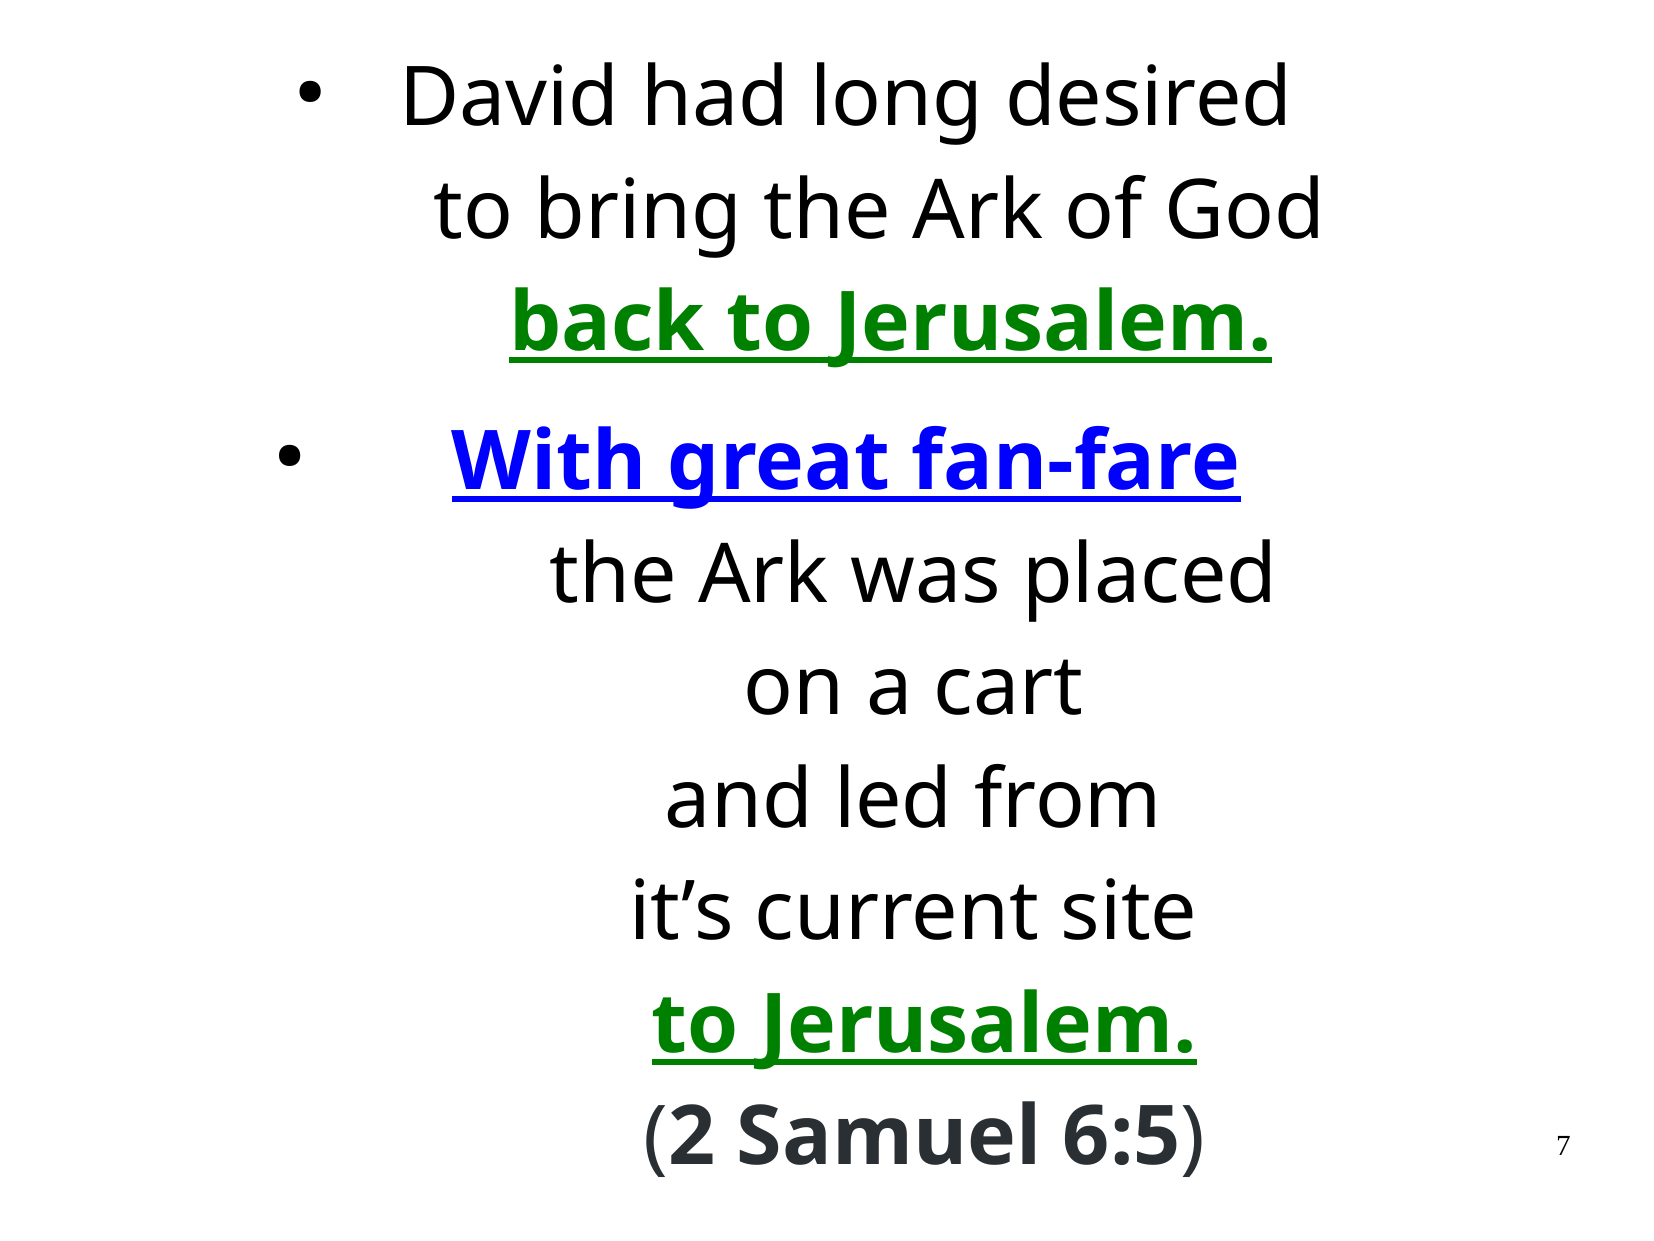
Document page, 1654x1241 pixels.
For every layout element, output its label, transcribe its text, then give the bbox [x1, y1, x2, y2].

list David had long desired to bring the Ark of God back to Jerusalem. With great fan-fare the Ark was placed on a cart and led from it’s current site to Jerusalem. (2 Samuel 6:5) [37, 37, 1613, 1201]
